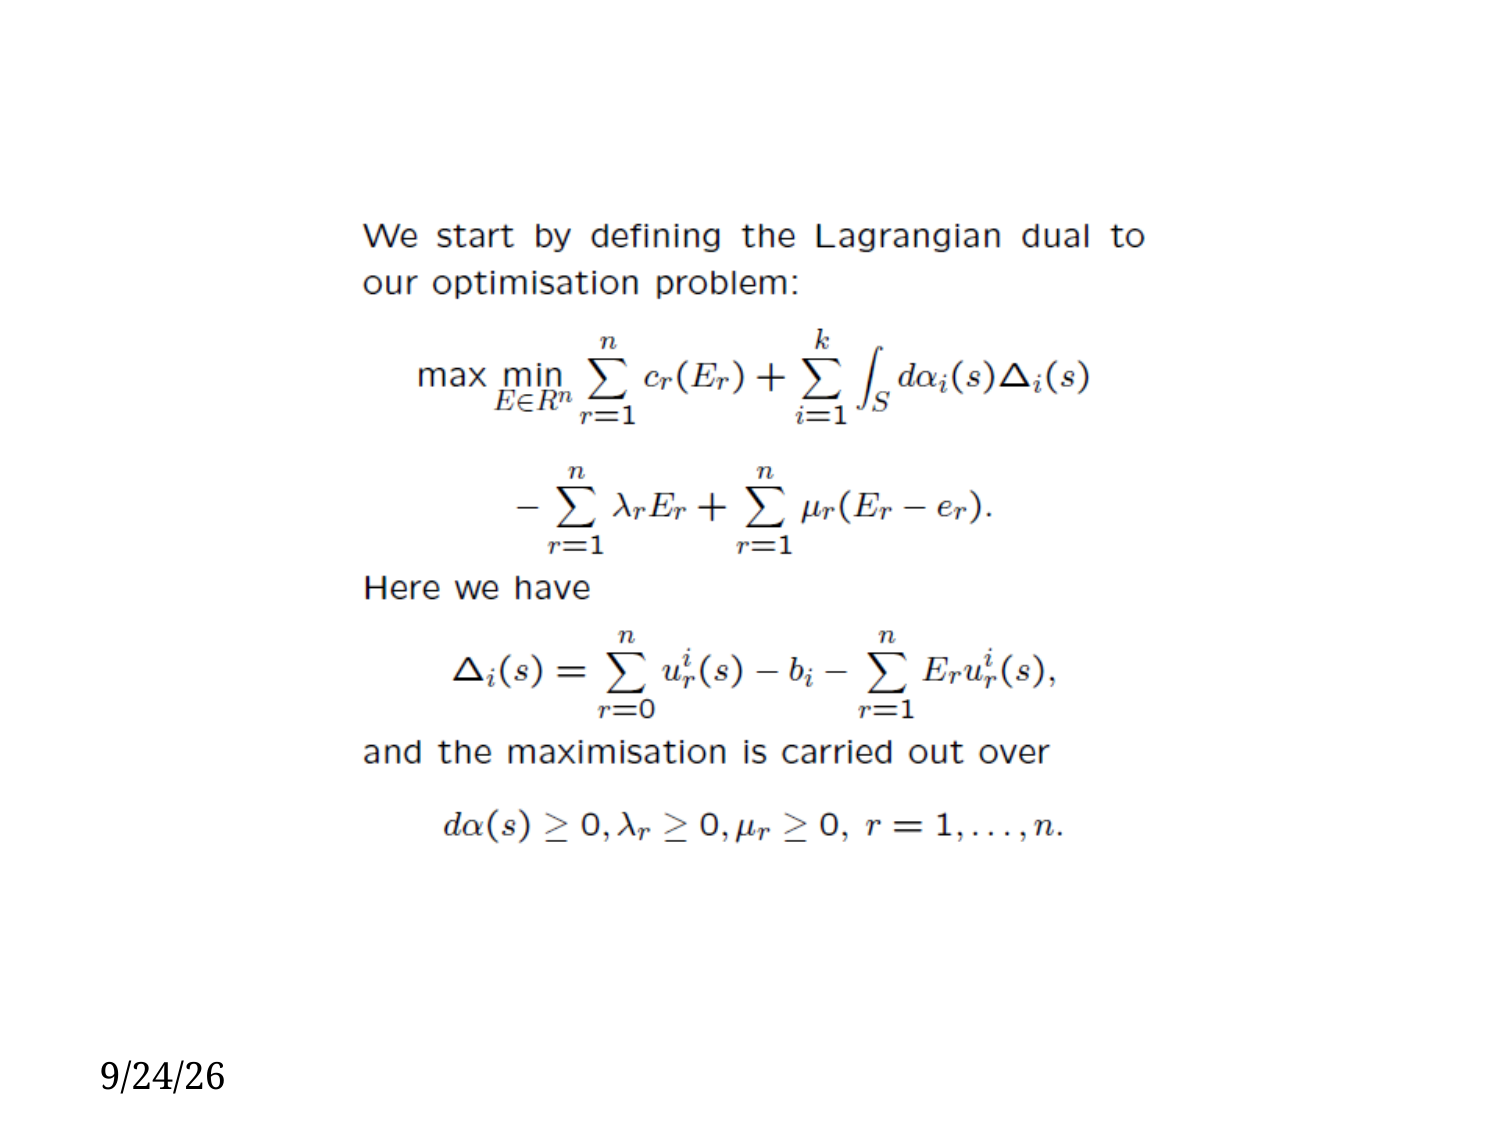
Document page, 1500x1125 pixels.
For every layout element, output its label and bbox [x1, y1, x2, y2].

picture [321, 160, 1179, 965]
